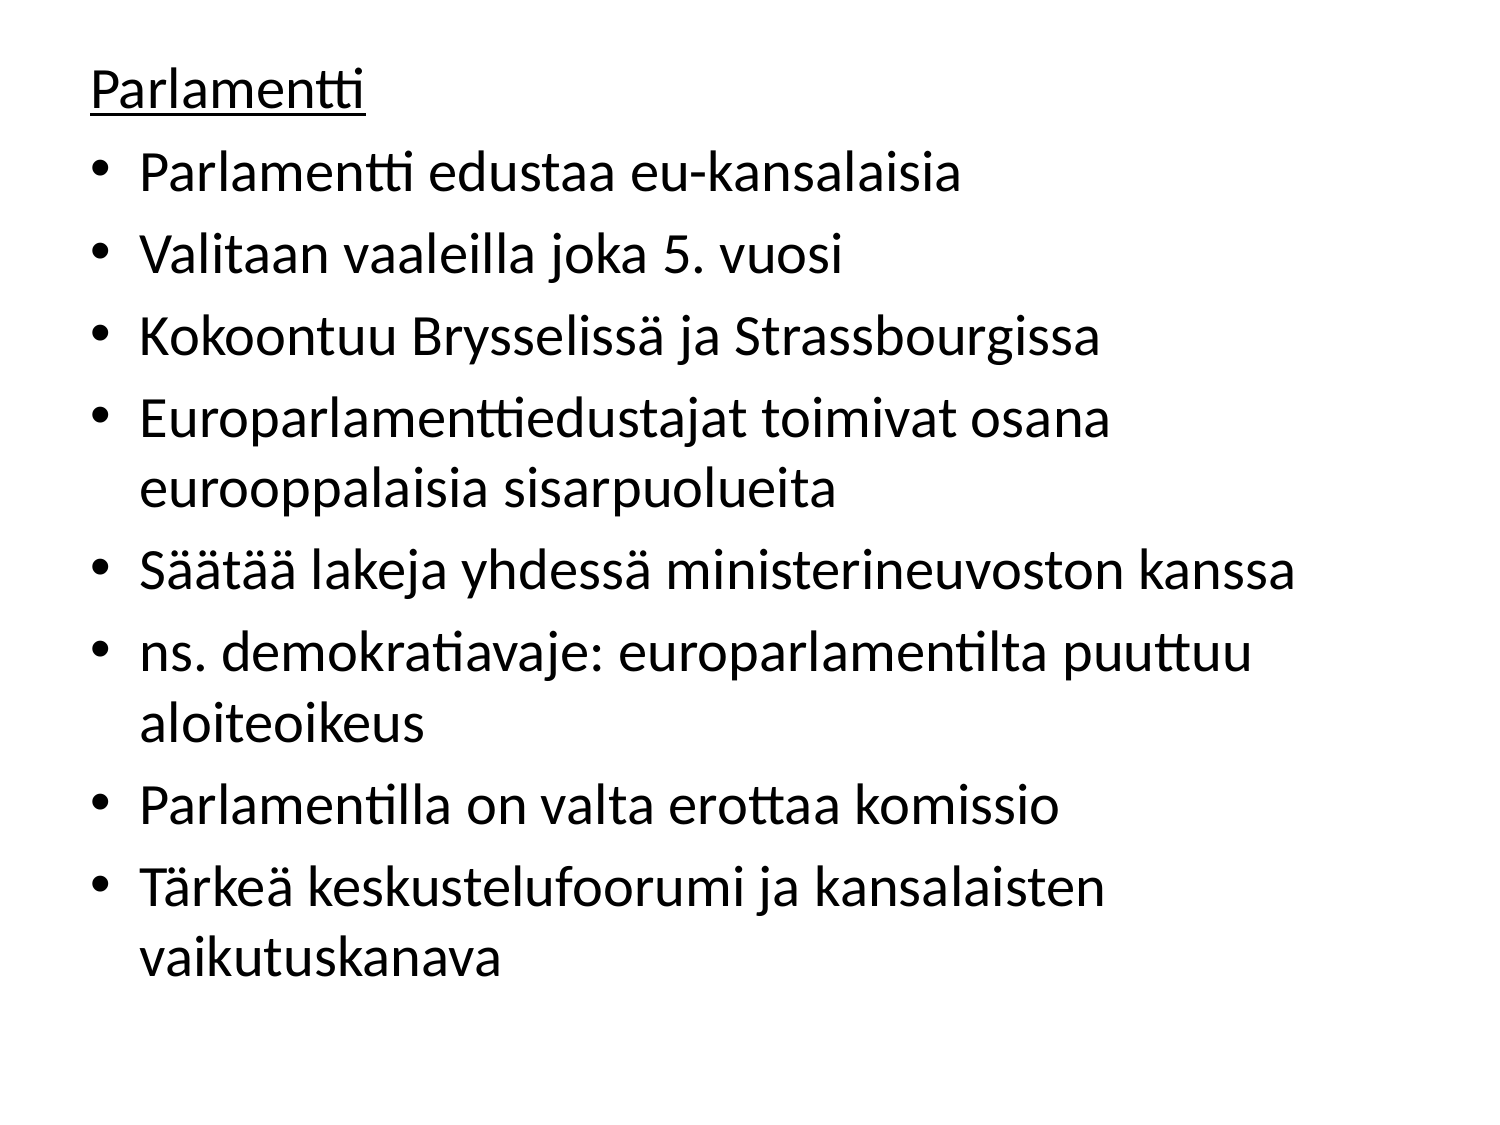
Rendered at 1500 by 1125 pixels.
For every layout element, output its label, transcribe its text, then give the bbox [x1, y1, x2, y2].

list Parlamentti Parlamentti edustaa eu-kansalaisia Valitaan vaaleilla joka 5. vuosi Kokoontuu Brysselissä ja Strassbourgissa Europarlamenttiedustajat toimivat osana eurooppalaisia sisarpuolueita Säätää lakeja yhdessä ministerineuvoston kanssa ns. demokratiavaje: europarlamentilta puuttuu aloiteoikeus Parlamentilla on valta erottaa komissio Tärkeä keskustelufoorumi ja kansalaisten vaikutuskanava [75, 42, 1425, 1005]
